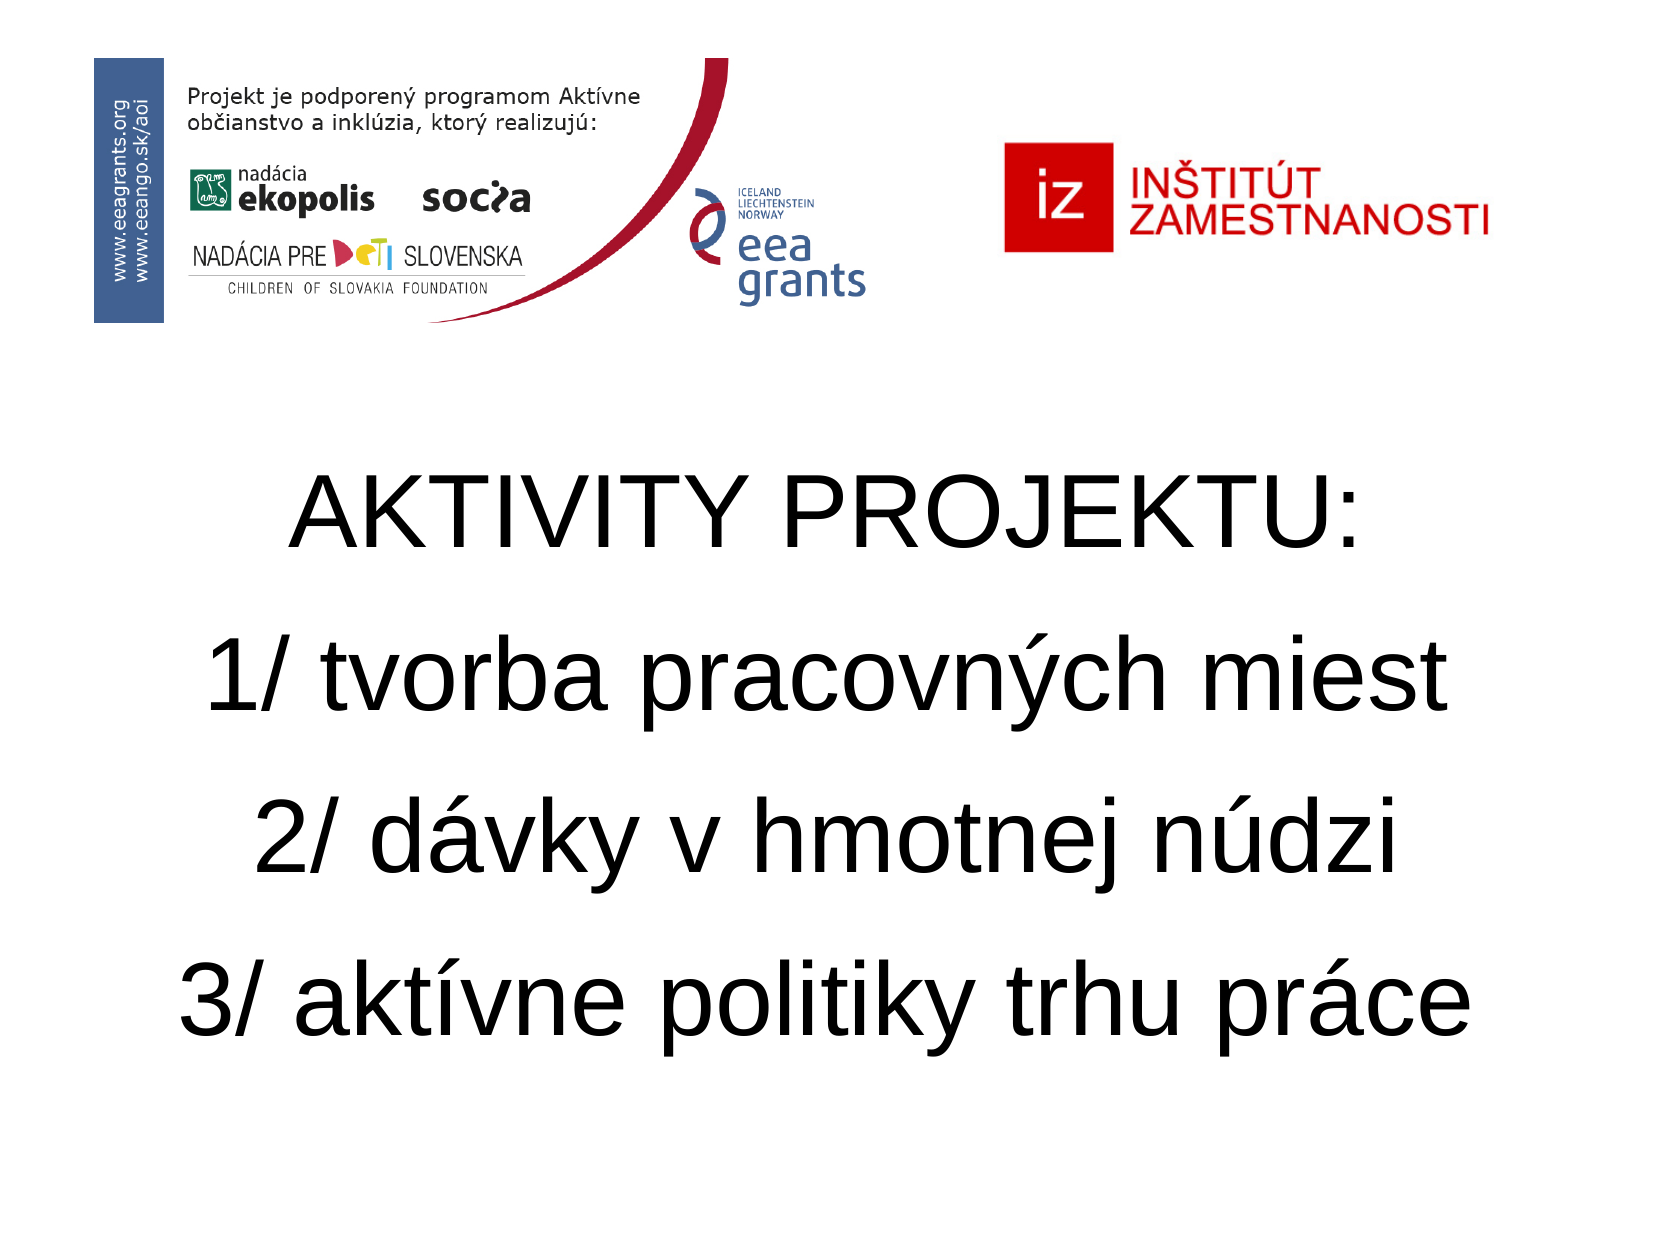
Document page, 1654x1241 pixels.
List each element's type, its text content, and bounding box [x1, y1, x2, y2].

picture [94, 58, 887, 324]
subtitle AKTIVITY PROJEKTU: 1/ tvorba pracovných miest 2/ dávky v hmotnej núdzi 3/ aktívne politiky trhu práce [82, 395, 1571, 1115]
picture [944, 47, 1548, 343]
